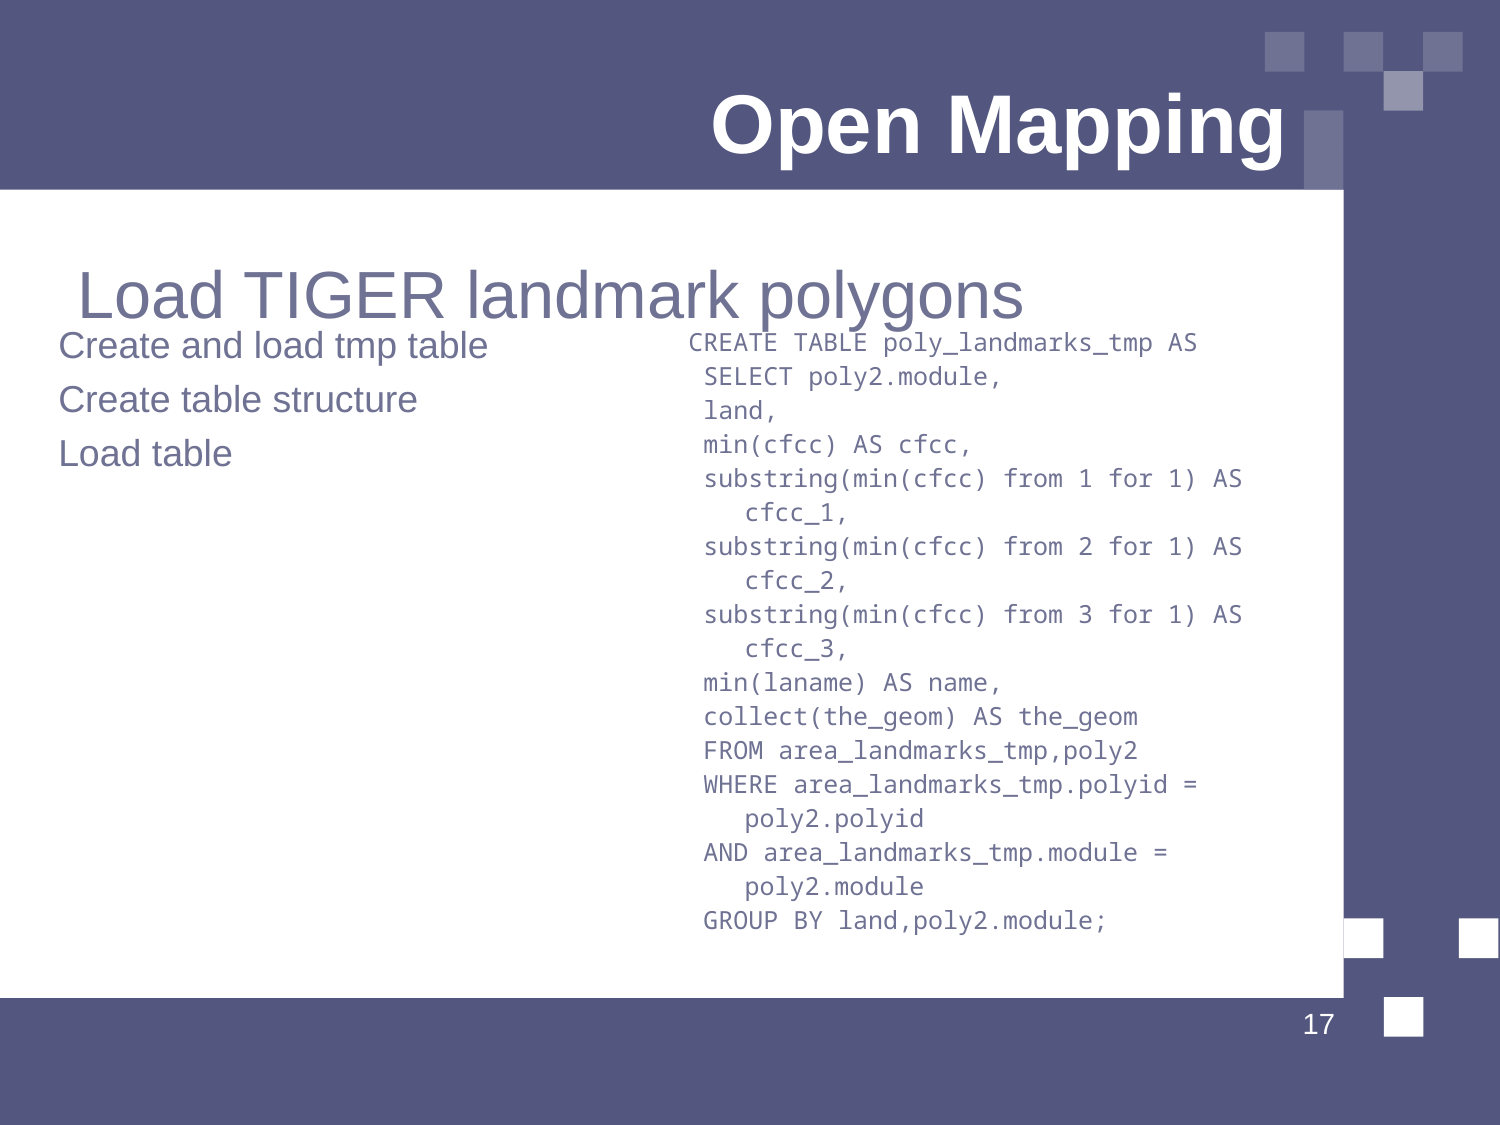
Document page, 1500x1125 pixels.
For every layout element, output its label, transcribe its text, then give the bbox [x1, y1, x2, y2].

title Open Mapping [58, 74, 1288, 176]
list Create and load tmp table Create table structure Load table [58, 324, 659, 975]
text_box Load TIGER landmark polygons [59, 220, 1077, 296]
list CREATE TABLE poly_landmarks_tmp AS SELECT poly2.module, land, min(cfcc) AS cfcc, substring(min(cfcc) from 1 for 1) AS cfcc_1, substring(min(cfcc) from 2 for 1) AS cfcc_2, substring(min(cfcc) from 3 for 1) AS cfcc_3, min(laname) AS name, collect(the_geom) AS the_geom FROM area_landmarks_tmp,poly2 WHERE area_landmarks_tmp.polyid = poly2.polyid AND area_landmarks_tmp.module = poly2.module GROUP BY land,poly2.module; [688, 324, 1289, 923]
